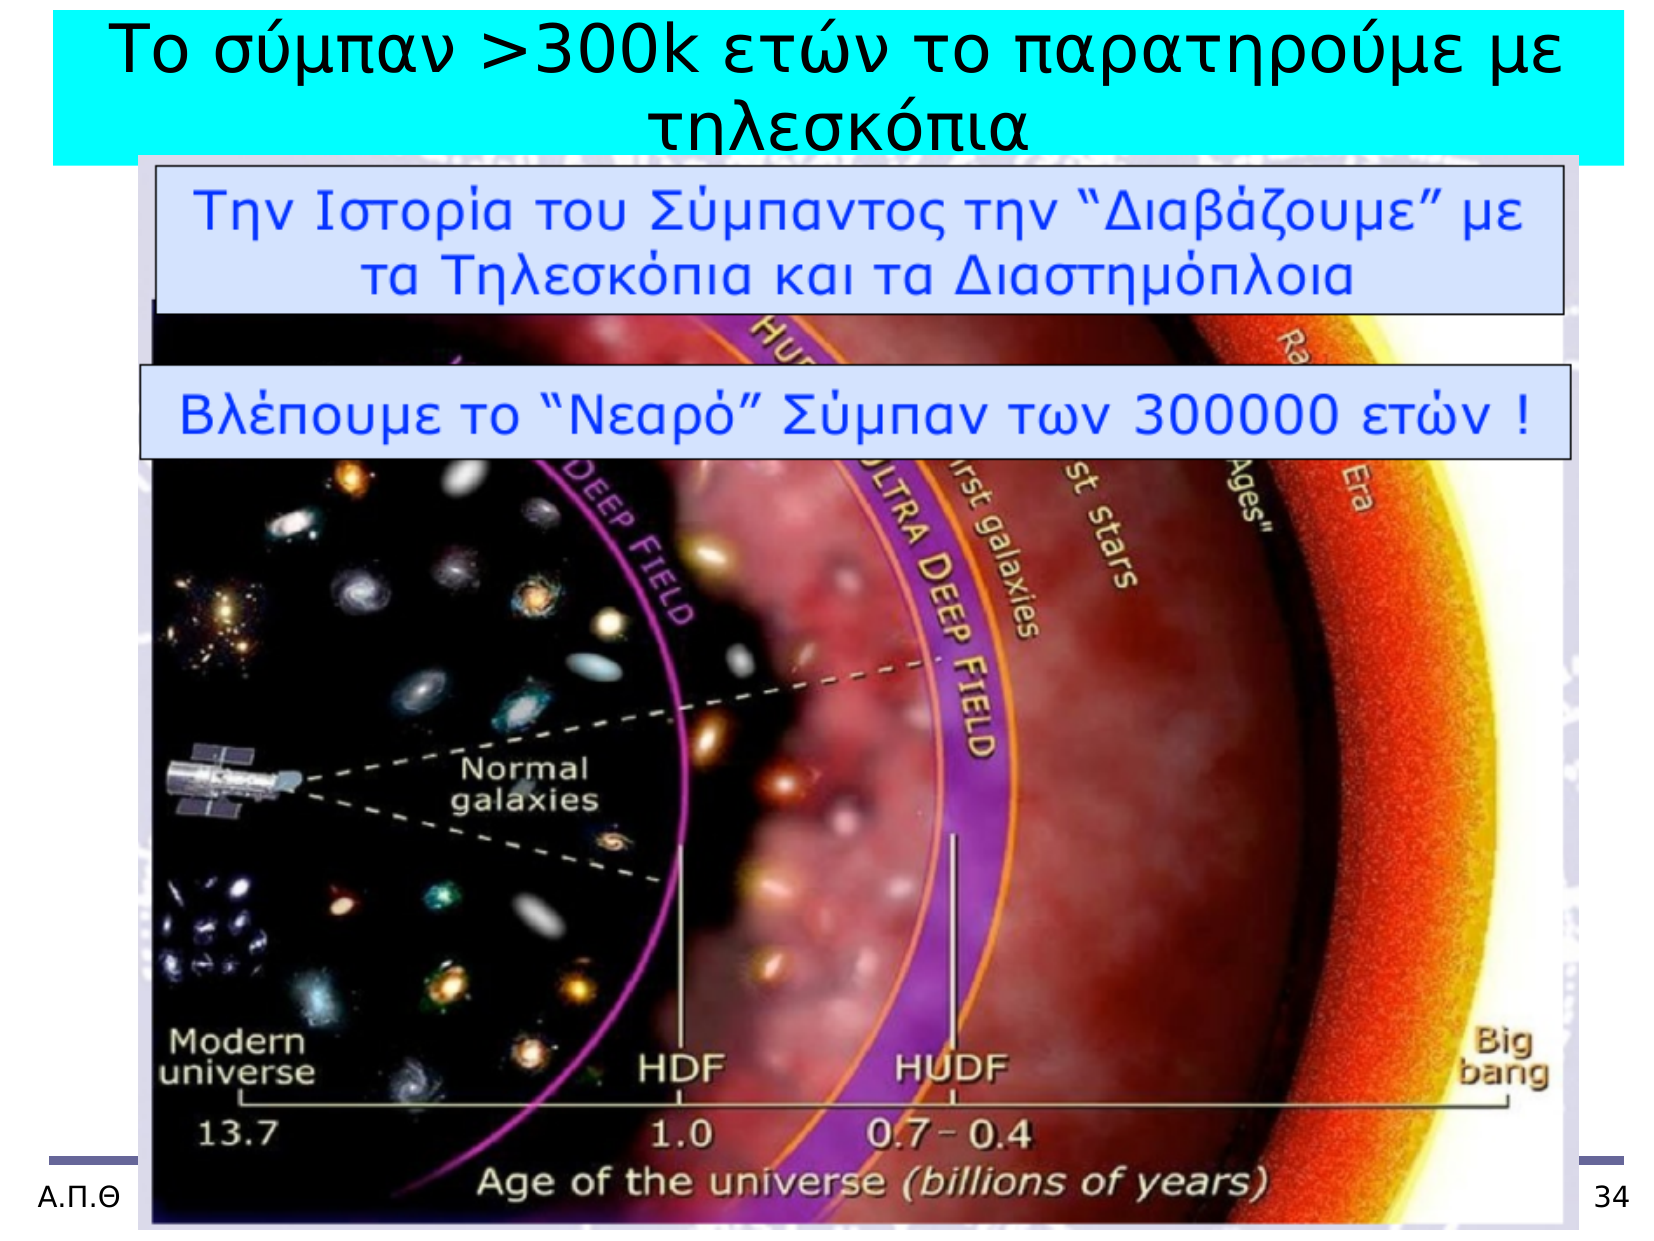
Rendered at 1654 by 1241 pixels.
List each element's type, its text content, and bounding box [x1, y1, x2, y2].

title Το σύμπαν >300k ετών το παρατηρούμε με τηλεσκόπια [53, 10, 1625, 166]
picture [138, 155, 1579, 1230]
